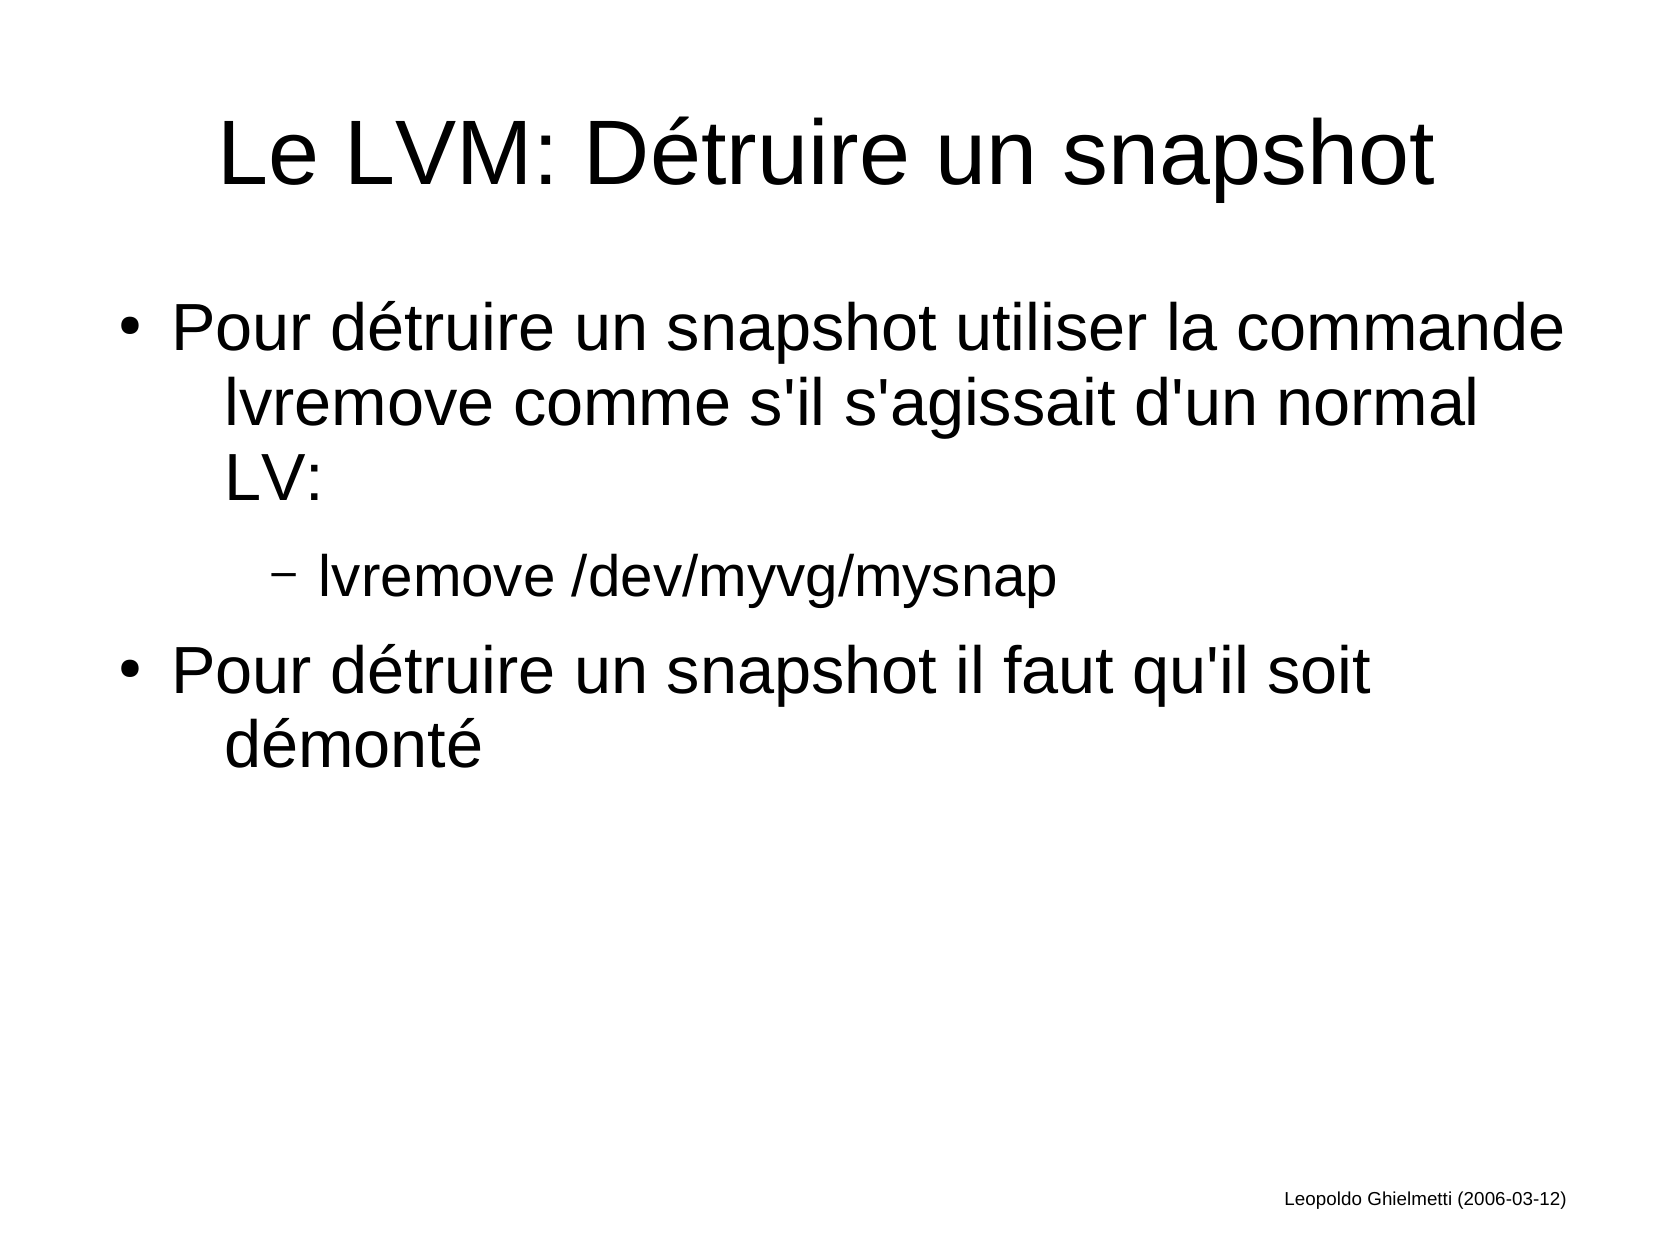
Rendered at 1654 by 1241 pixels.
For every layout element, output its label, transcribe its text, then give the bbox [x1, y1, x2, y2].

list Pour détruire un snapshot utiliser la commande lvremove comme s'il s'agissait d'un normal LV: lvremove /dev/myvg/mysnap Pour détruire un snapshot il faut qu'il soit démonté [82, 290, 1571, 1109]
title Le LVM: Détruire un snapshot [82, 49, 1571, 257]
text_box Leopoldo Ghielmetti (2006-03-12) [1269, 1181, 1595, 1217]
